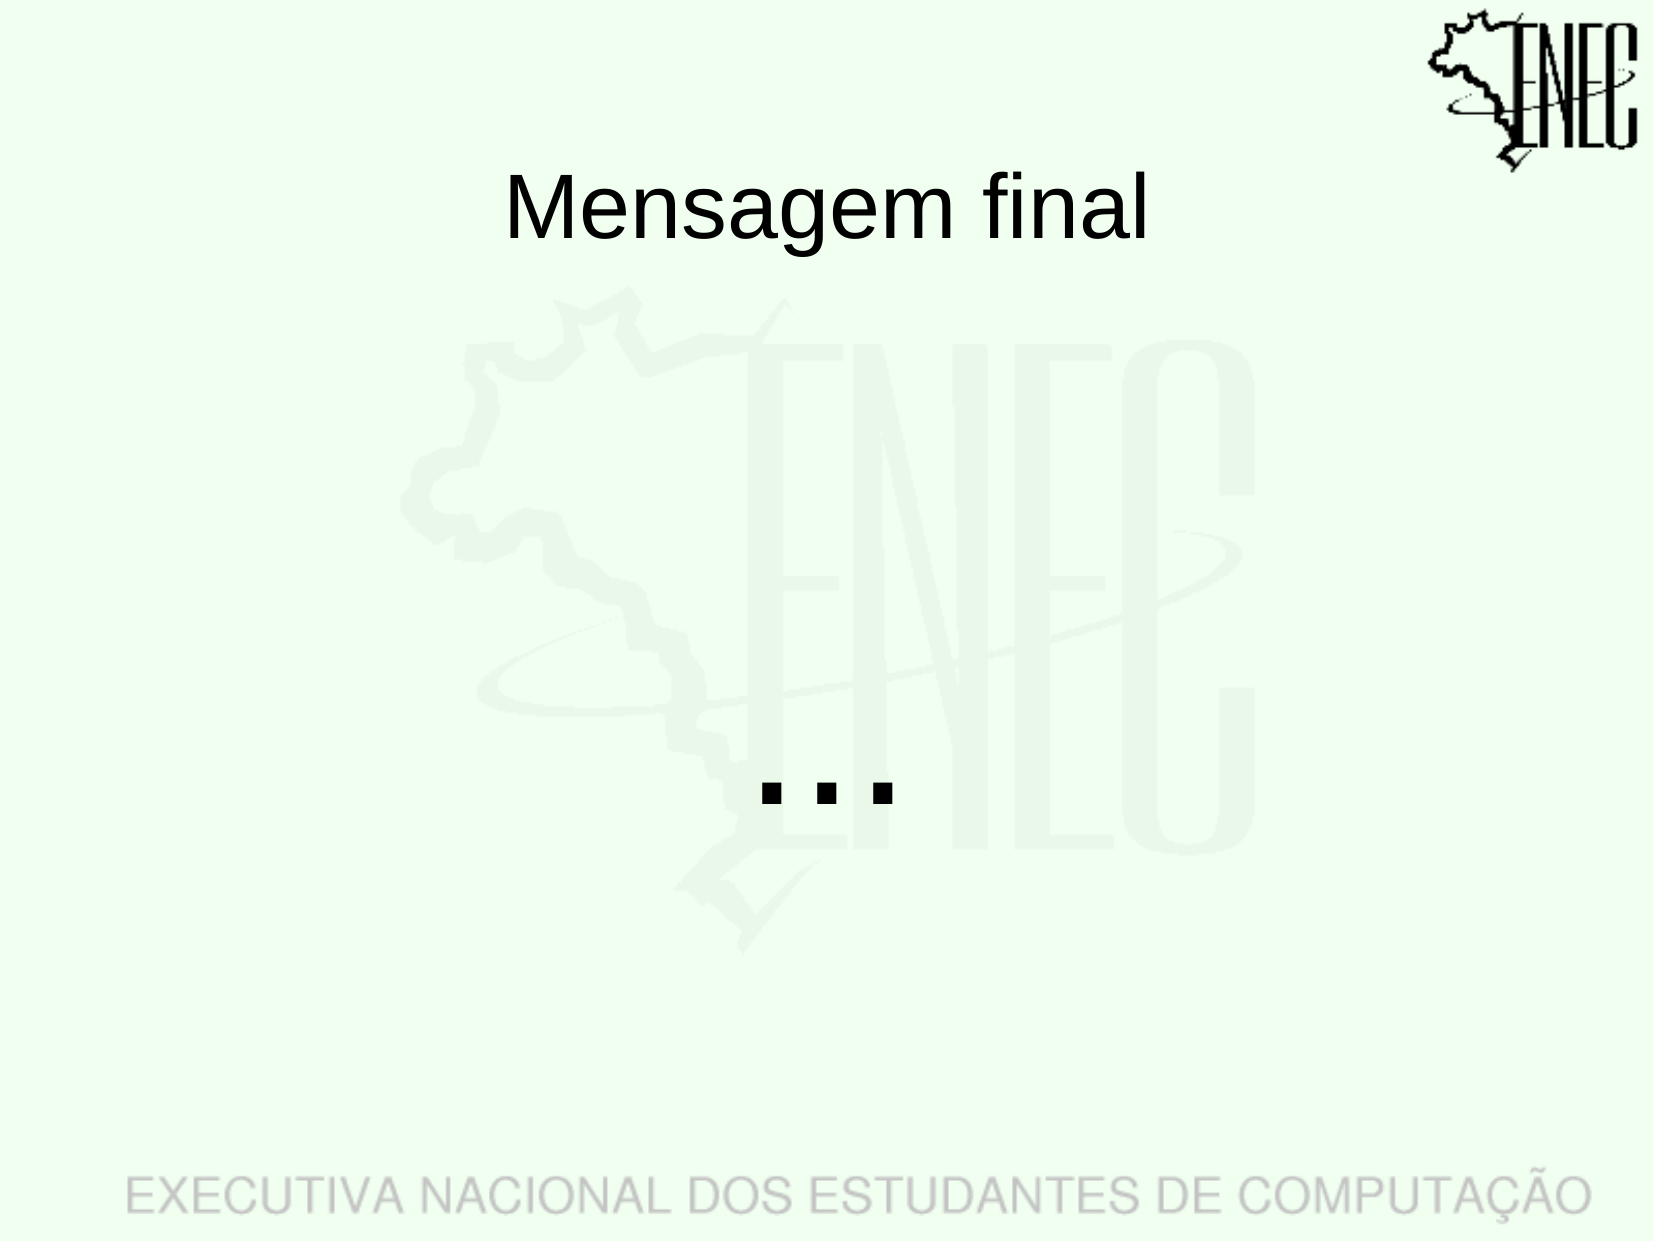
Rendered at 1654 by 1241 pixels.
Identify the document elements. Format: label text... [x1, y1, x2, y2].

subtitle ... [121, 344, 1534, 1127]
title Mensagem final [121, 102, 1534, 311]
picture [0, 0, 1654, 1241]
